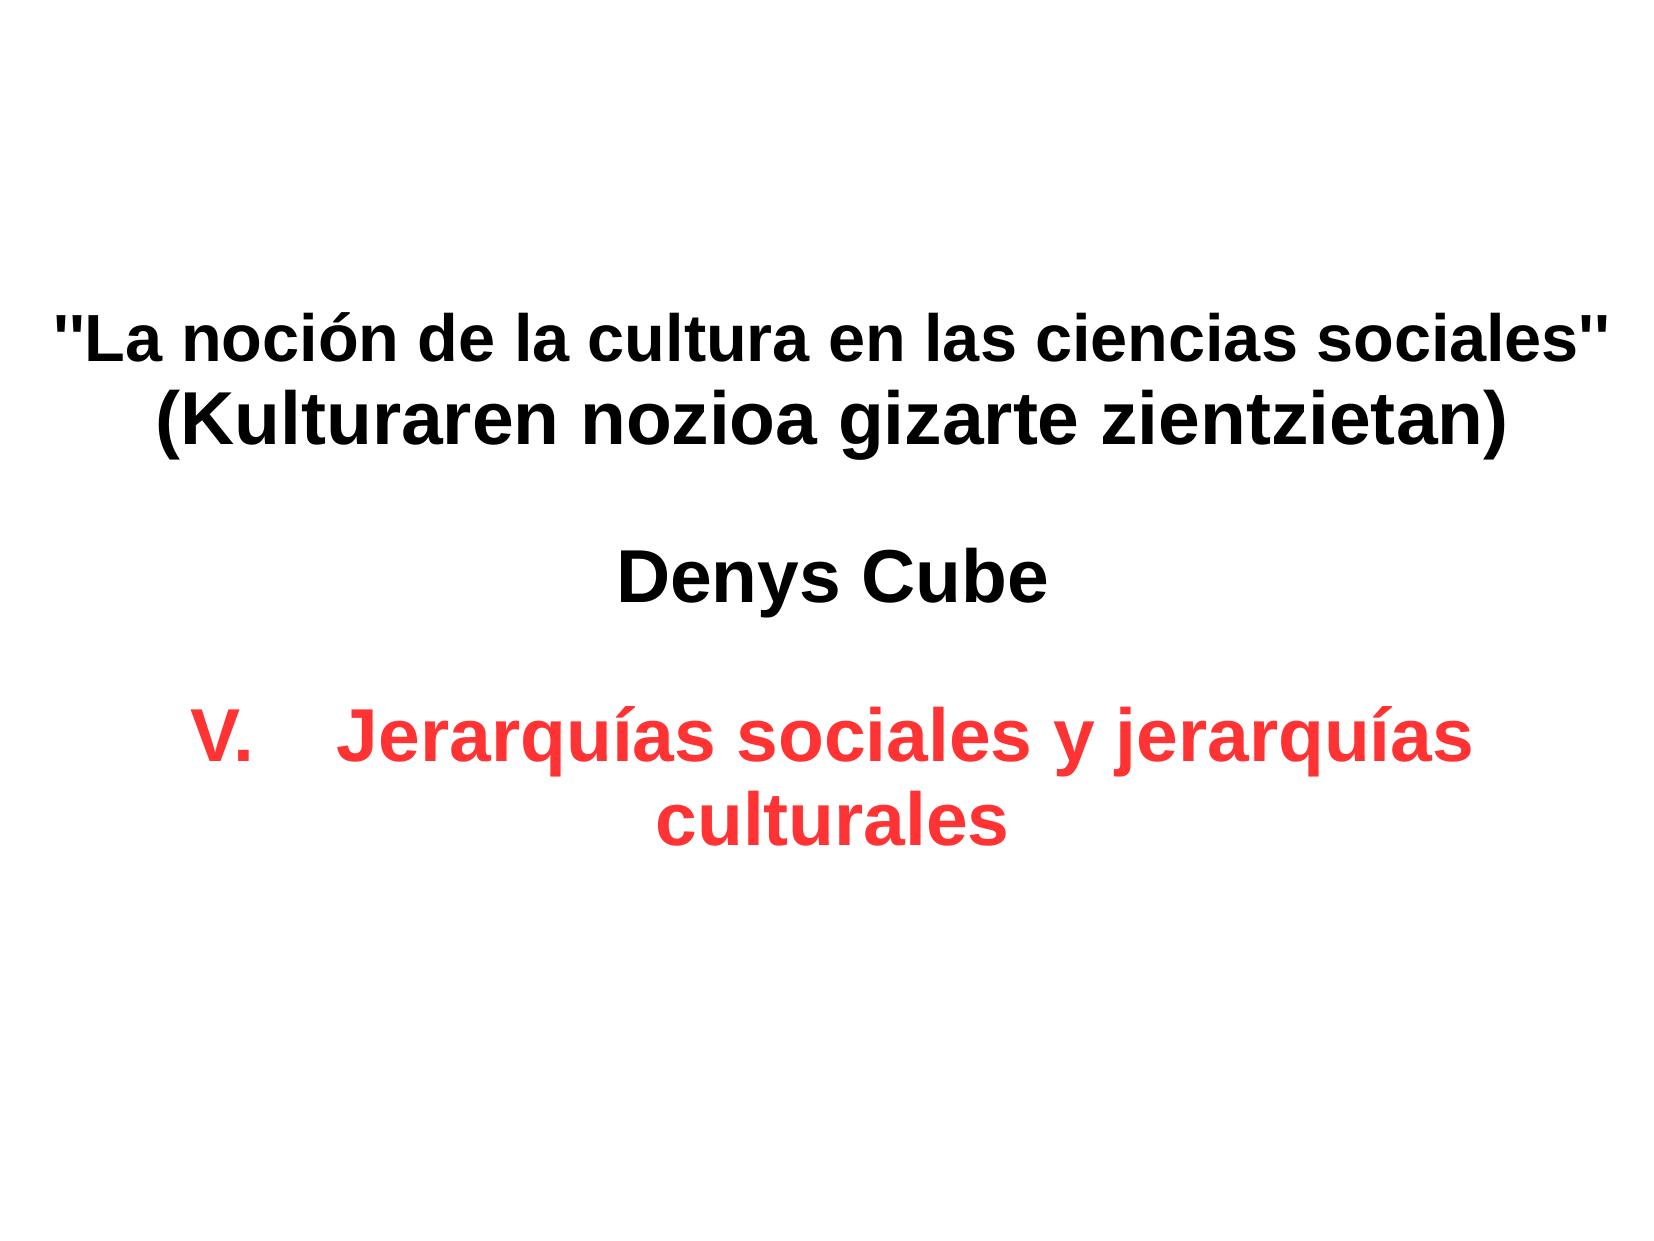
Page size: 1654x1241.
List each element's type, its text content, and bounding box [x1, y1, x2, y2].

subtitle ''La noción de la cultura en las ciencias sociales'' (Kulturaren nozioa gizarte zientzietan) Denys Cube V. Jerarquías sociales y jerarquías culturales [35, 153, 1630, 1010]
